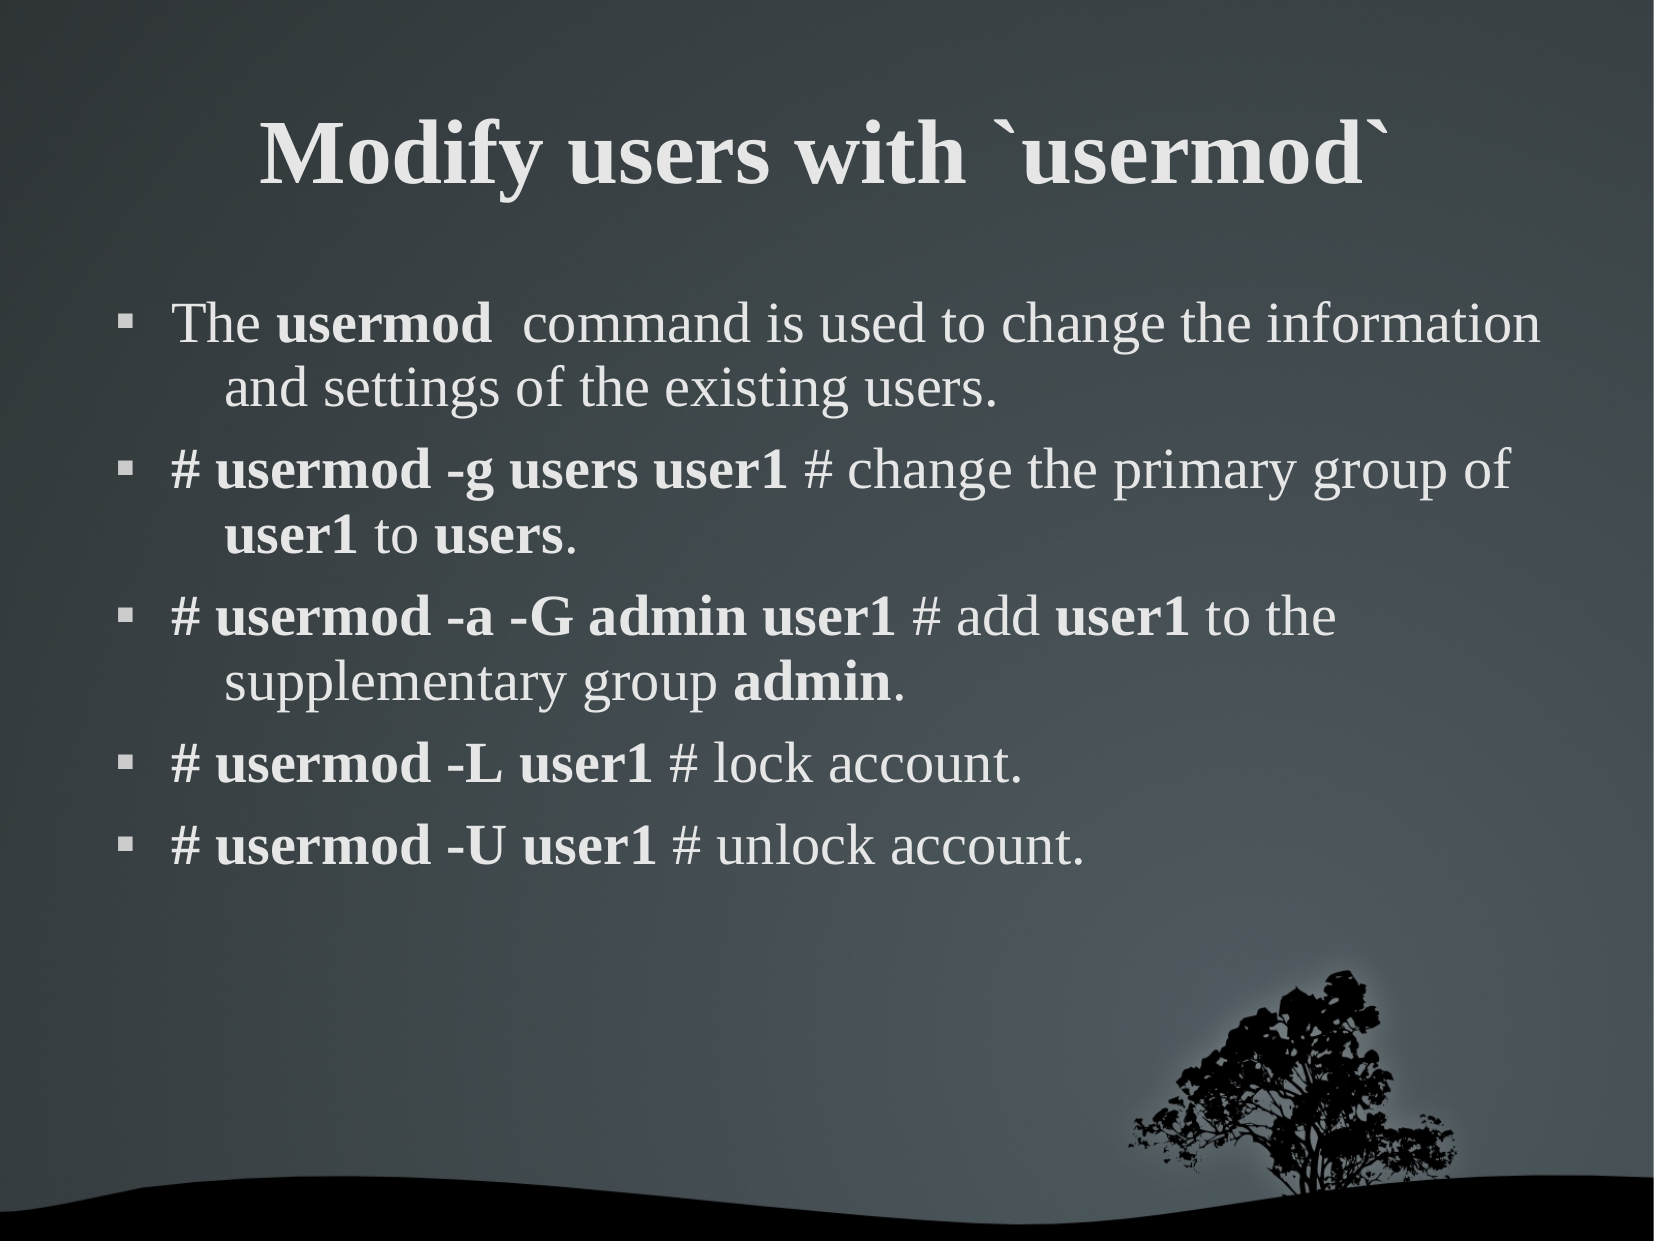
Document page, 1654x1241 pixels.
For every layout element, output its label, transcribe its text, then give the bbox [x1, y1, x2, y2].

list The usermod command is used to change the information and settings of the existing users. # usermod -g users user1 # change the primary group of user1 to users. # usermod -a -G admin user1 # add user1 to the supplementary group admin. # usermod -L user1 # lock account. # usermod -U user1 # unlock account. [82, 290, 1571, 1109]
title Modify users with `usermod` [82, 49, 1571, 257]
picture [0, 0, 1654, 1241]
